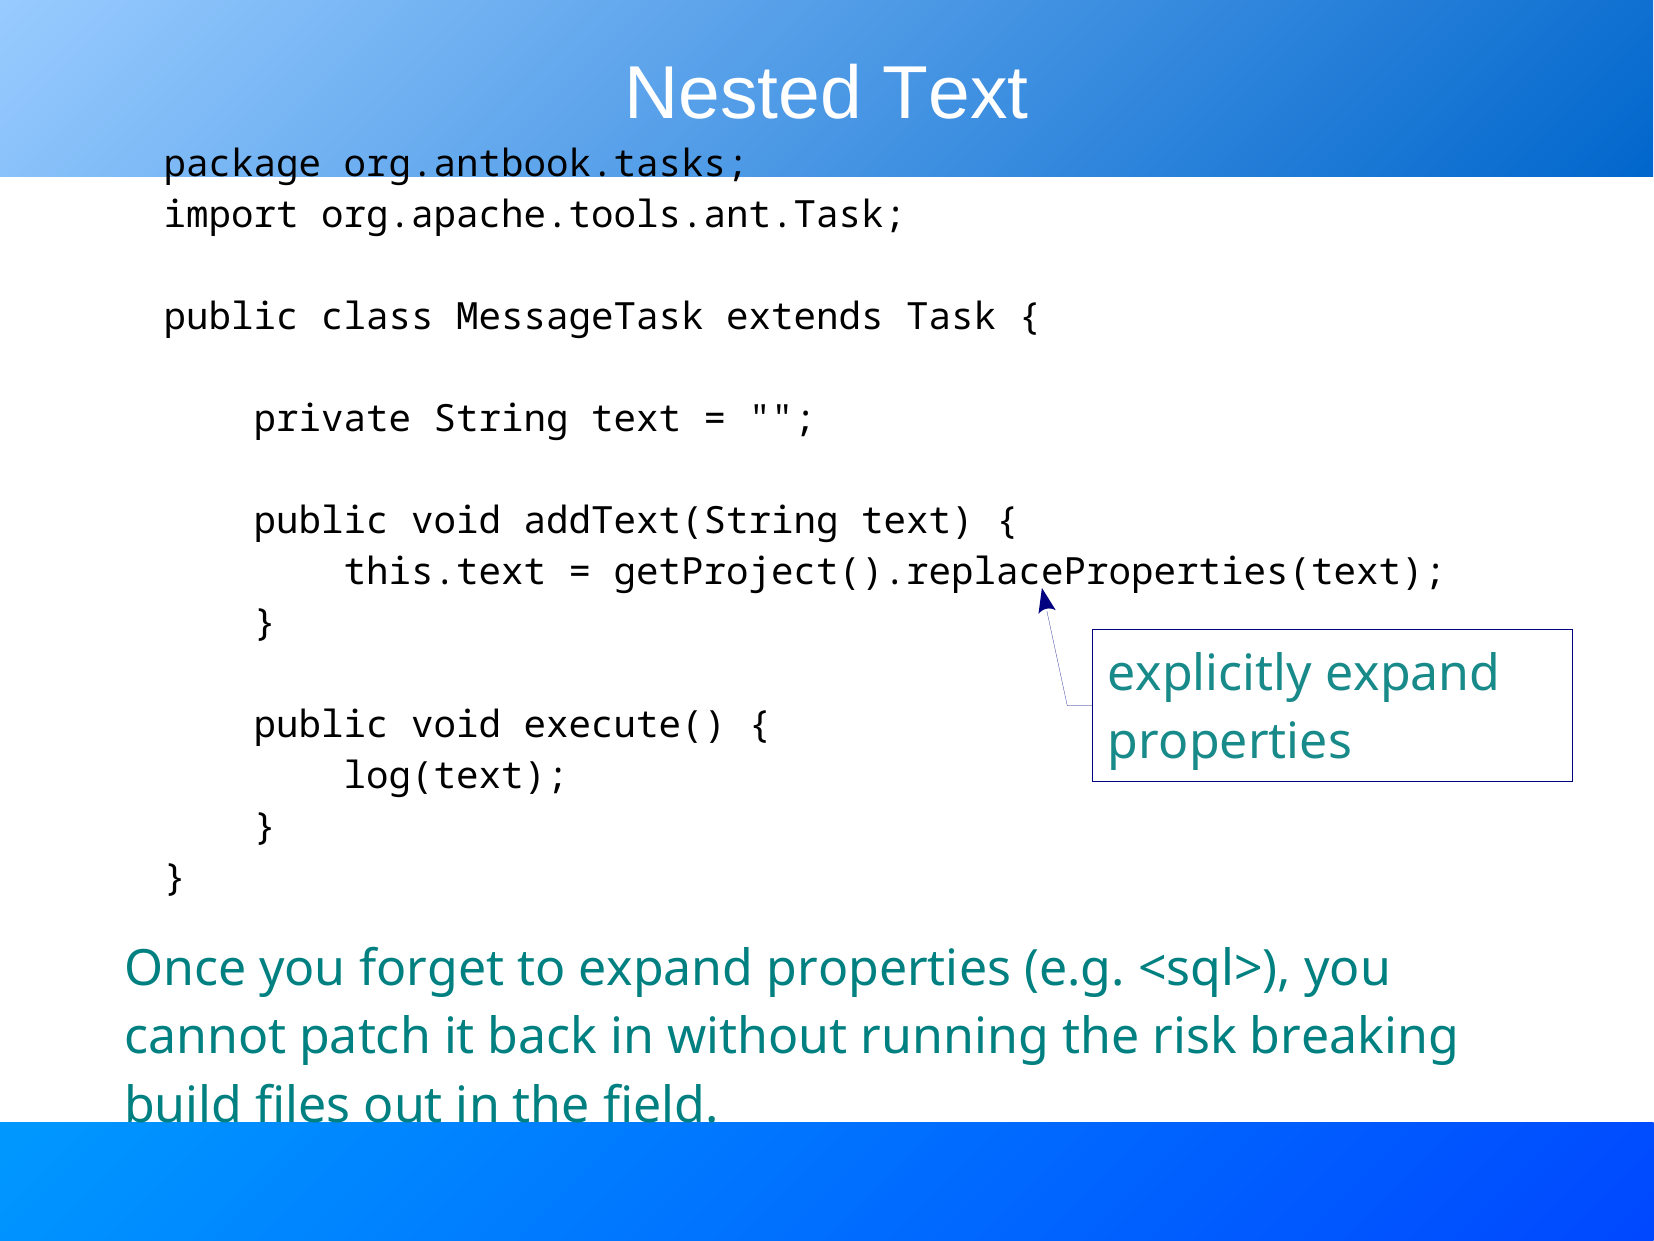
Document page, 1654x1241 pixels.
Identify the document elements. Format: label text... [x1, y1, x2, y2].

text_box Once you forget to expand properties (e.g. <sql>), you cannot patch it back in without running the risk breaking build files out in the field. [109, 924, 1534, 1060]
title Nested Text [82, 22, 1571, 163]
text_box explicitly expand properties [1092, 629, 1573, 782]
text_box package org.antbook.tasks; import org.apache.tools.ant.Task; public class MessageTask extends Task { private String text = ""; public void addText(String text) { this.text = getProject().replaceProperties(text); } public void execute() { log(text); } } [148, 236, 1549, 852]
